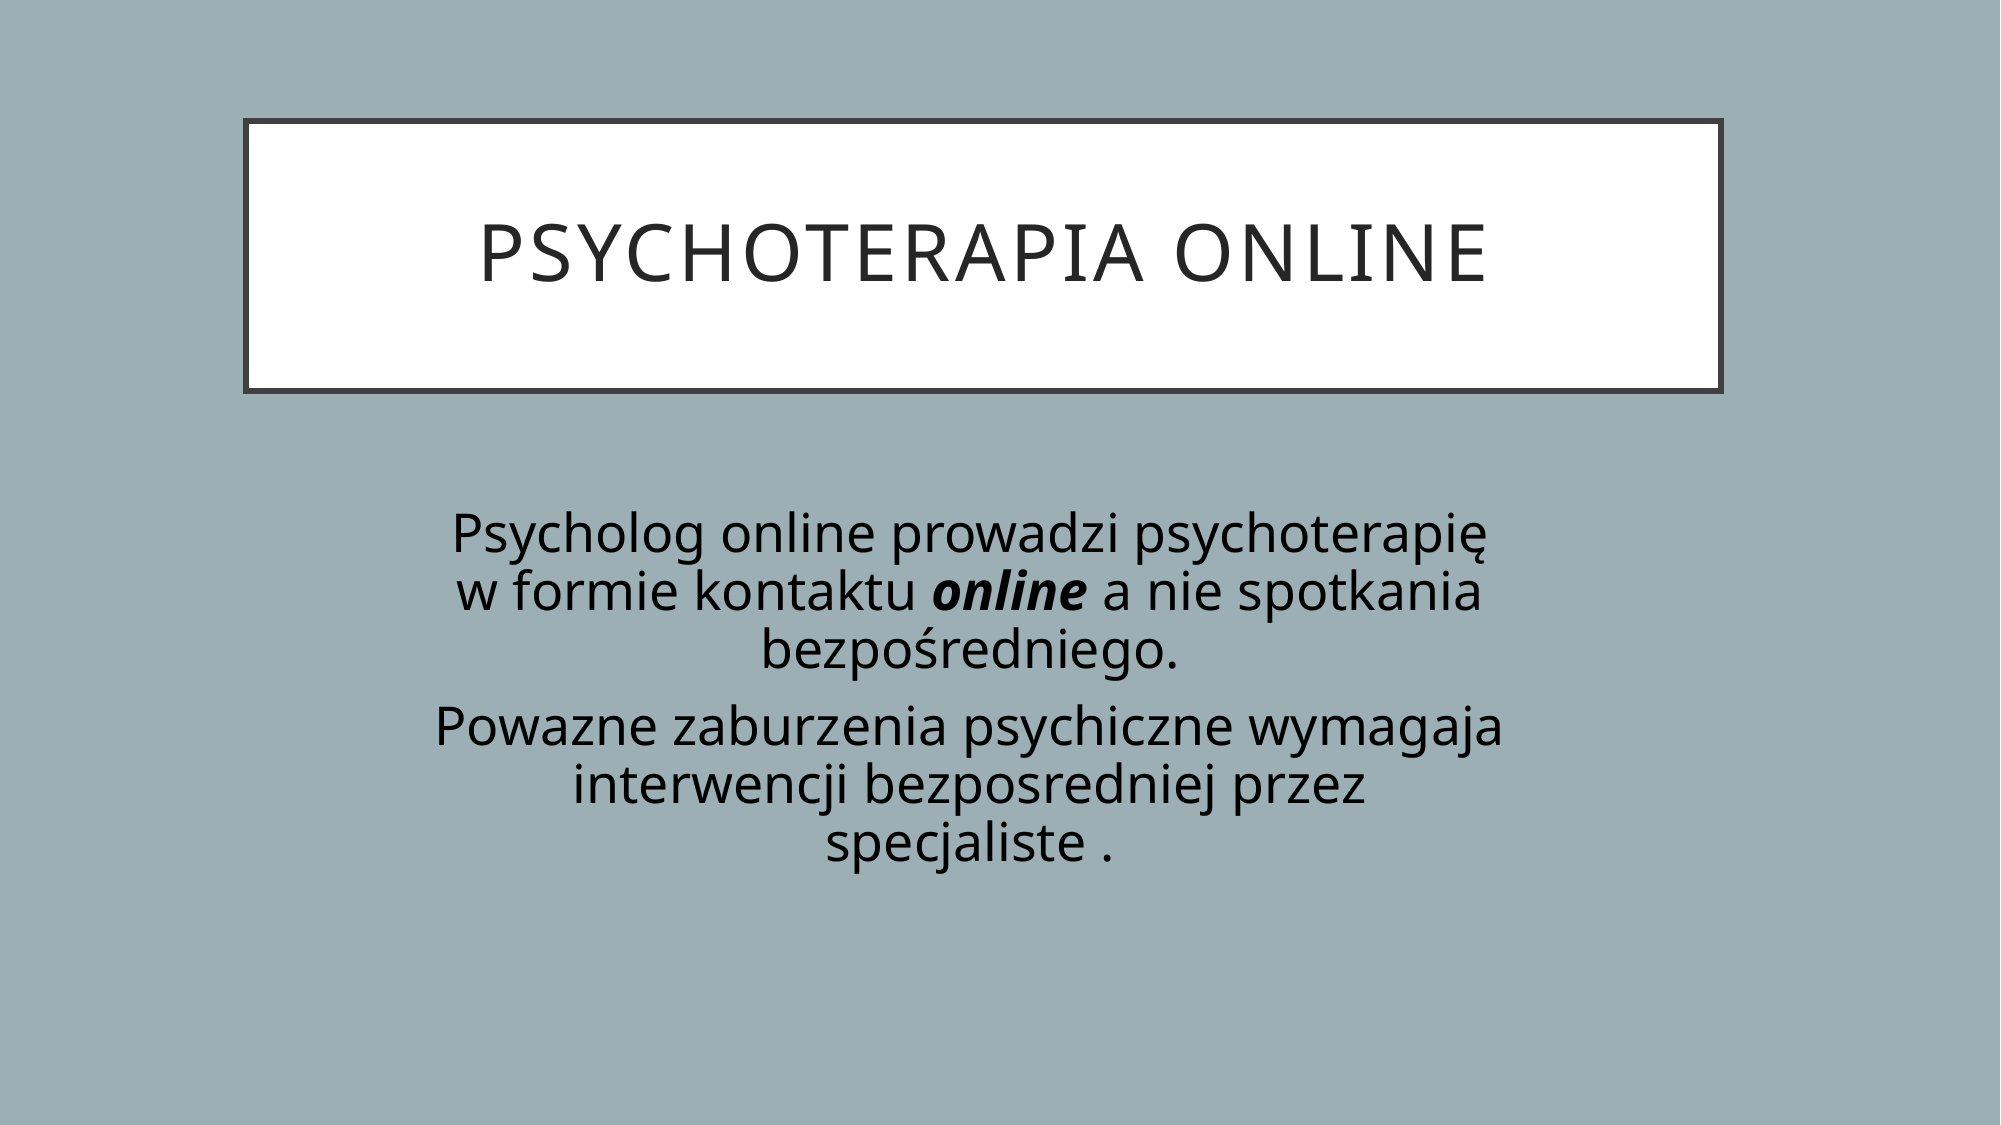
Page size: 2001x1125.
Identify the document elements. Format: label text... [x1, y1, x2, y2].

title Psychoterapia online [245, 120, 1721, 391]
subtitle Psycholog online prowadzi psychoterapię w formie kontaktu online a nie spotkania bezpośredniego. Powazne zaburzenia psychiczne wymagaja interwencji bezposredniej przez specjaliste . [412, 499, 1528, 883]
